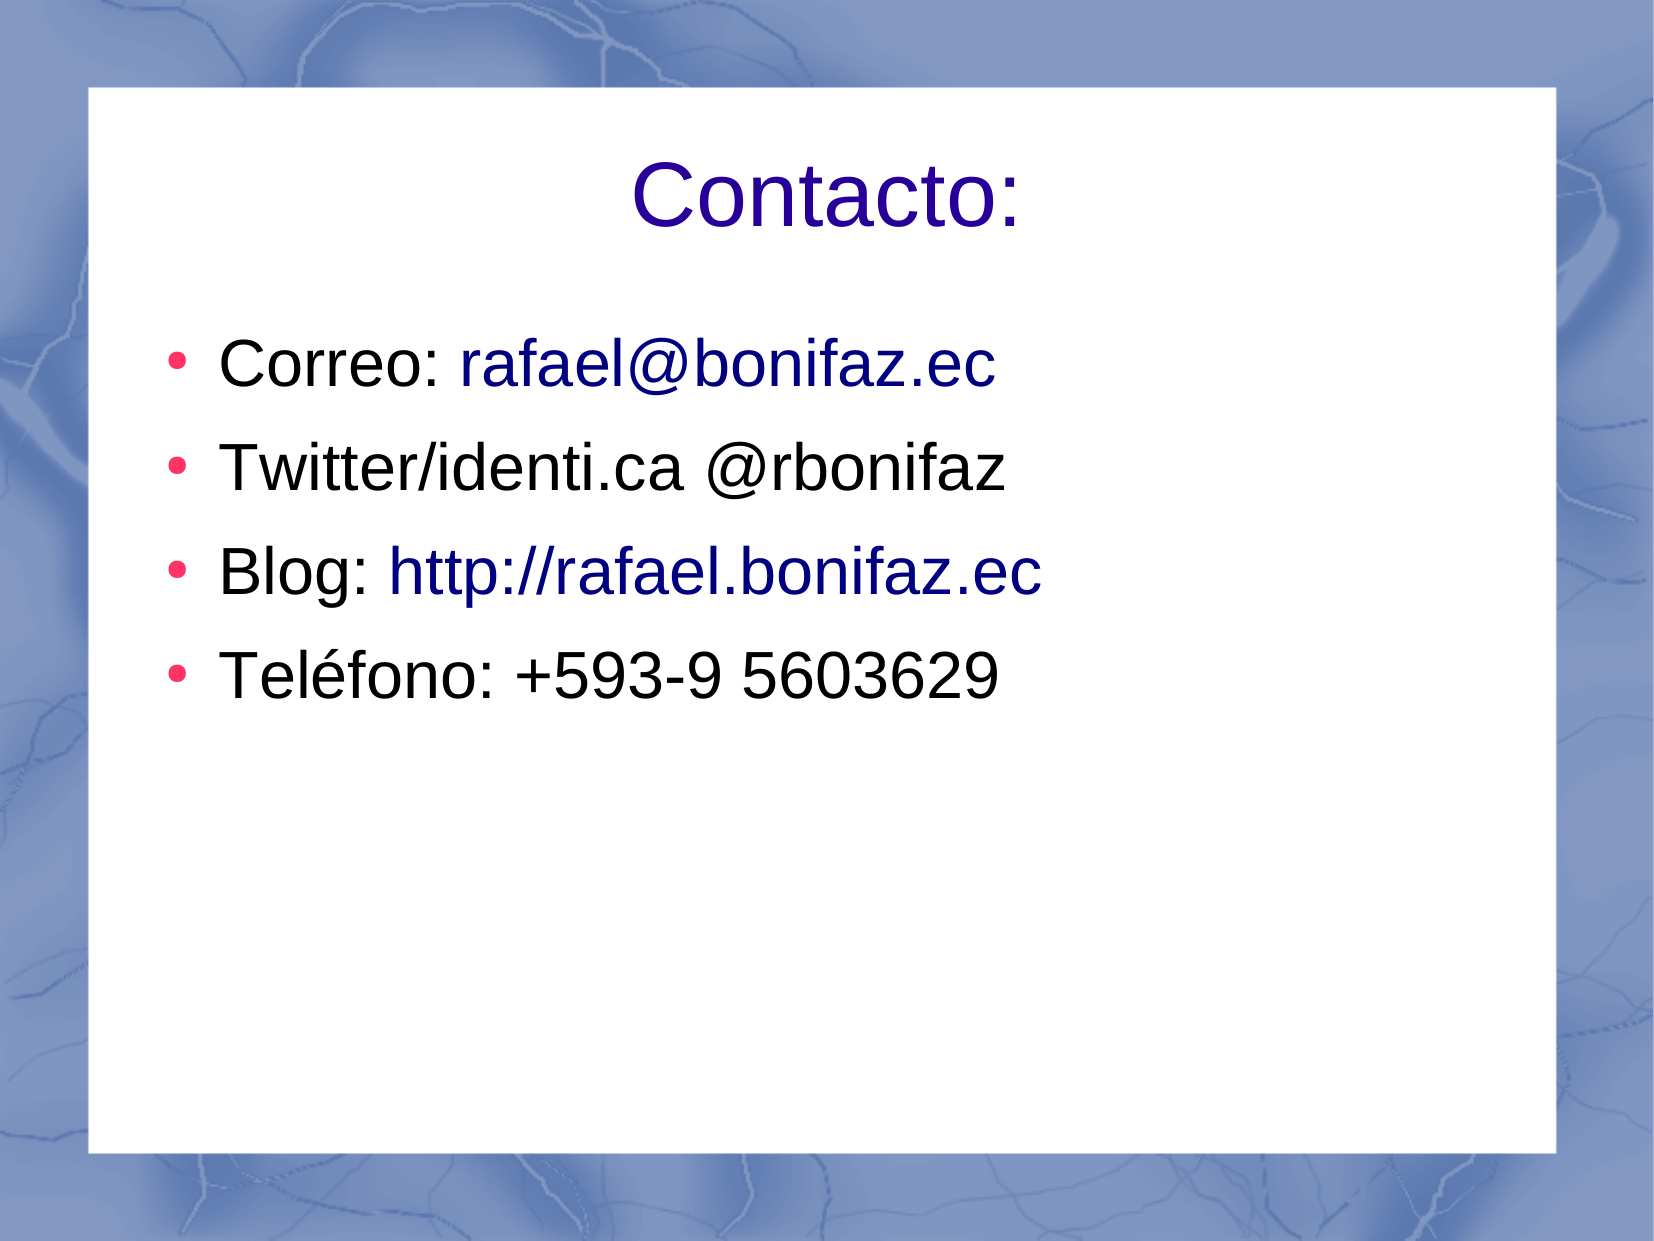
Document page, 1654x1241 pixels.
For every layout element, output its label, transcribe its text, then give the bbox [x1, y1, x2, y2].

list Correo: rafael@bonifaz.ec Twitter/identi.ca @rbonifaz Blog: http://rafael.bonifaz.ec Teléfono: +593-9 5603629 [147, 325, 1506, 1045]
title Contacto: [118, 90, 1536, 298]
picture [0, 0, 1654, 1241]
